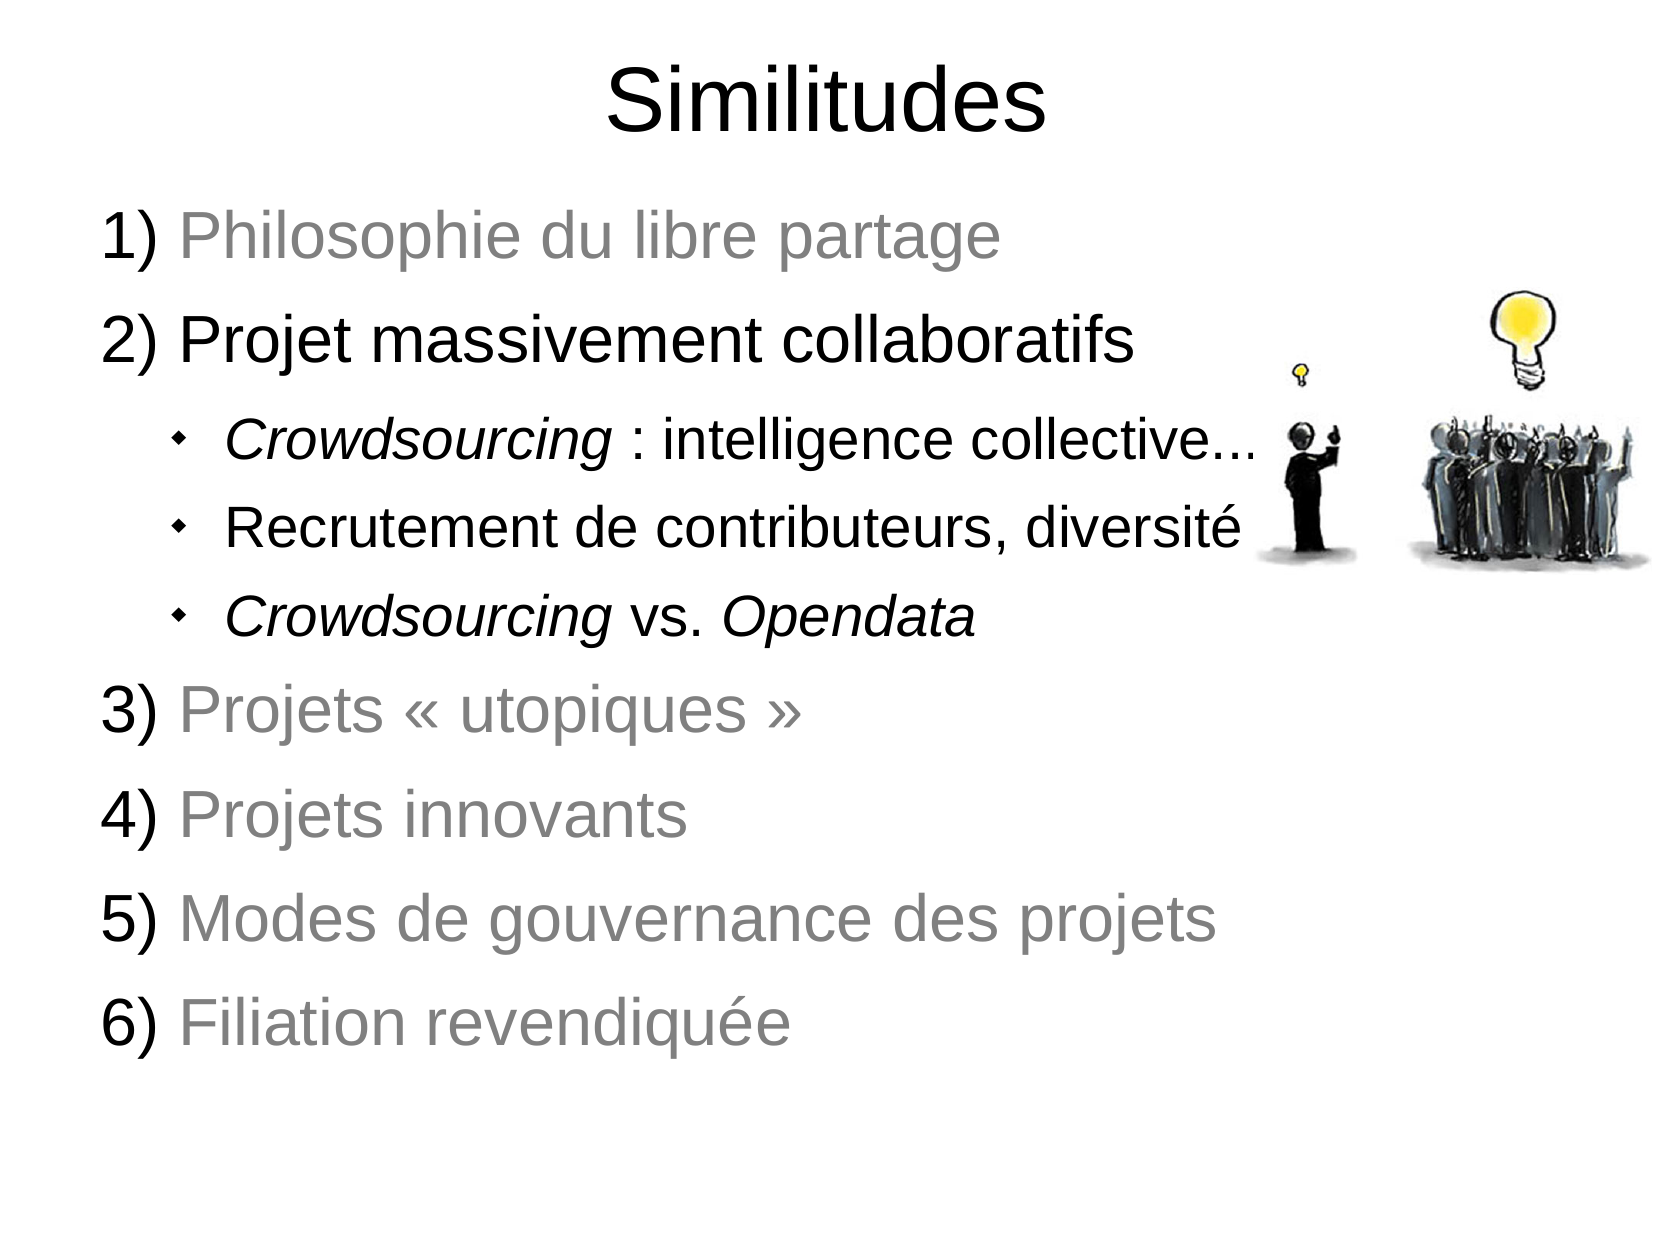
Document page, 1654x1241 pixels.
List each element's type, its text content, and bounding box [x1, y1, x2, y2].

title Similitudes [82, 48, 1571, 152]
picture [1253, 287, 1652, 575]
list Philosophie du libre partage Projet massivement collaboratifs Crowdsourcing : intelligence collective... Recrutement de contributeurs, diversité Crowdsourcing vs. Opendata Projets « utopiques » Projets innovants Modes de gouvernance des projets Filiation revendiquée [82, 198, 1538, 1188]
